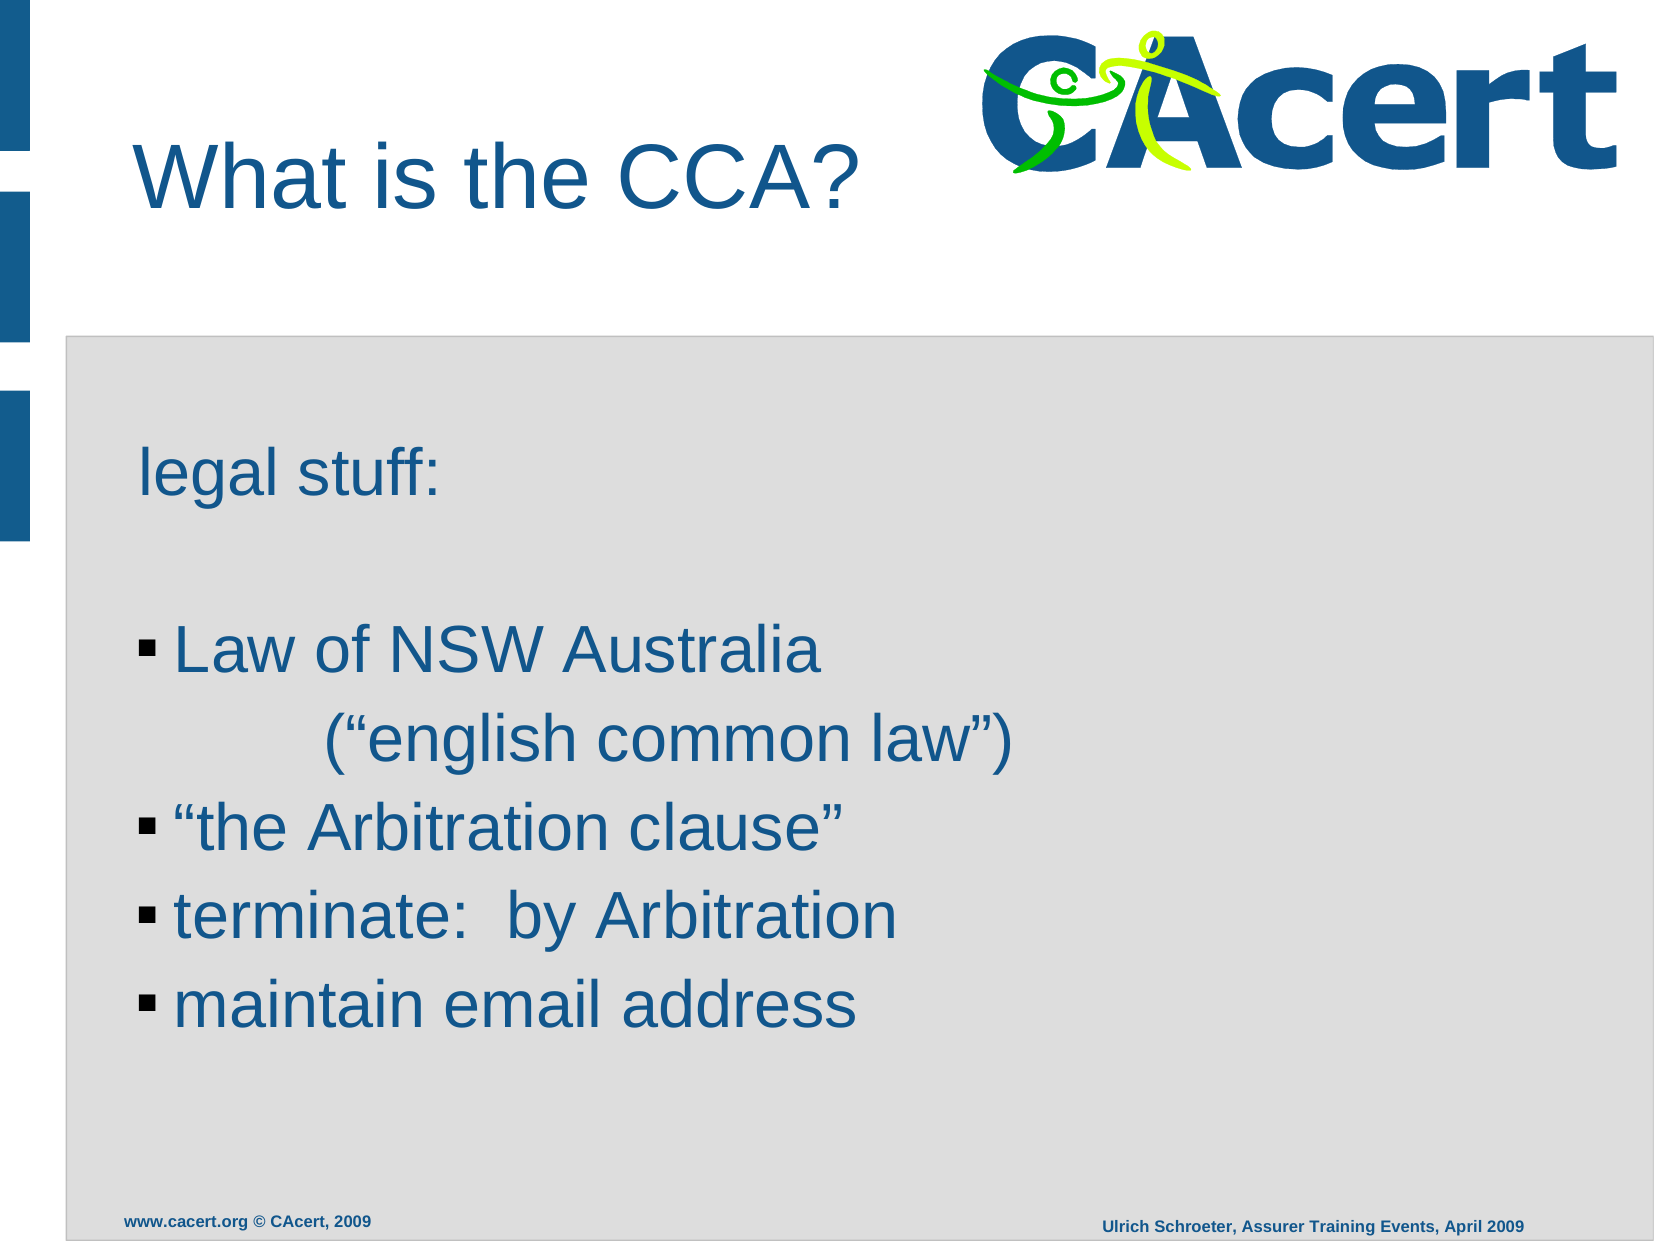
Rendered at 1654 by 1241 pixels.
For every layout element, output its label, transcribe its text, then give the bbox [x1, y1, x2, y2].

text_box What is the CCA? [118, 118, 878, 236]
text_box legal stuff: Law of NSW Australia (“english common law”) “the Arbitration clause” terminate: by Arbitration maintain email address [124, 413, 1603, 1050]
